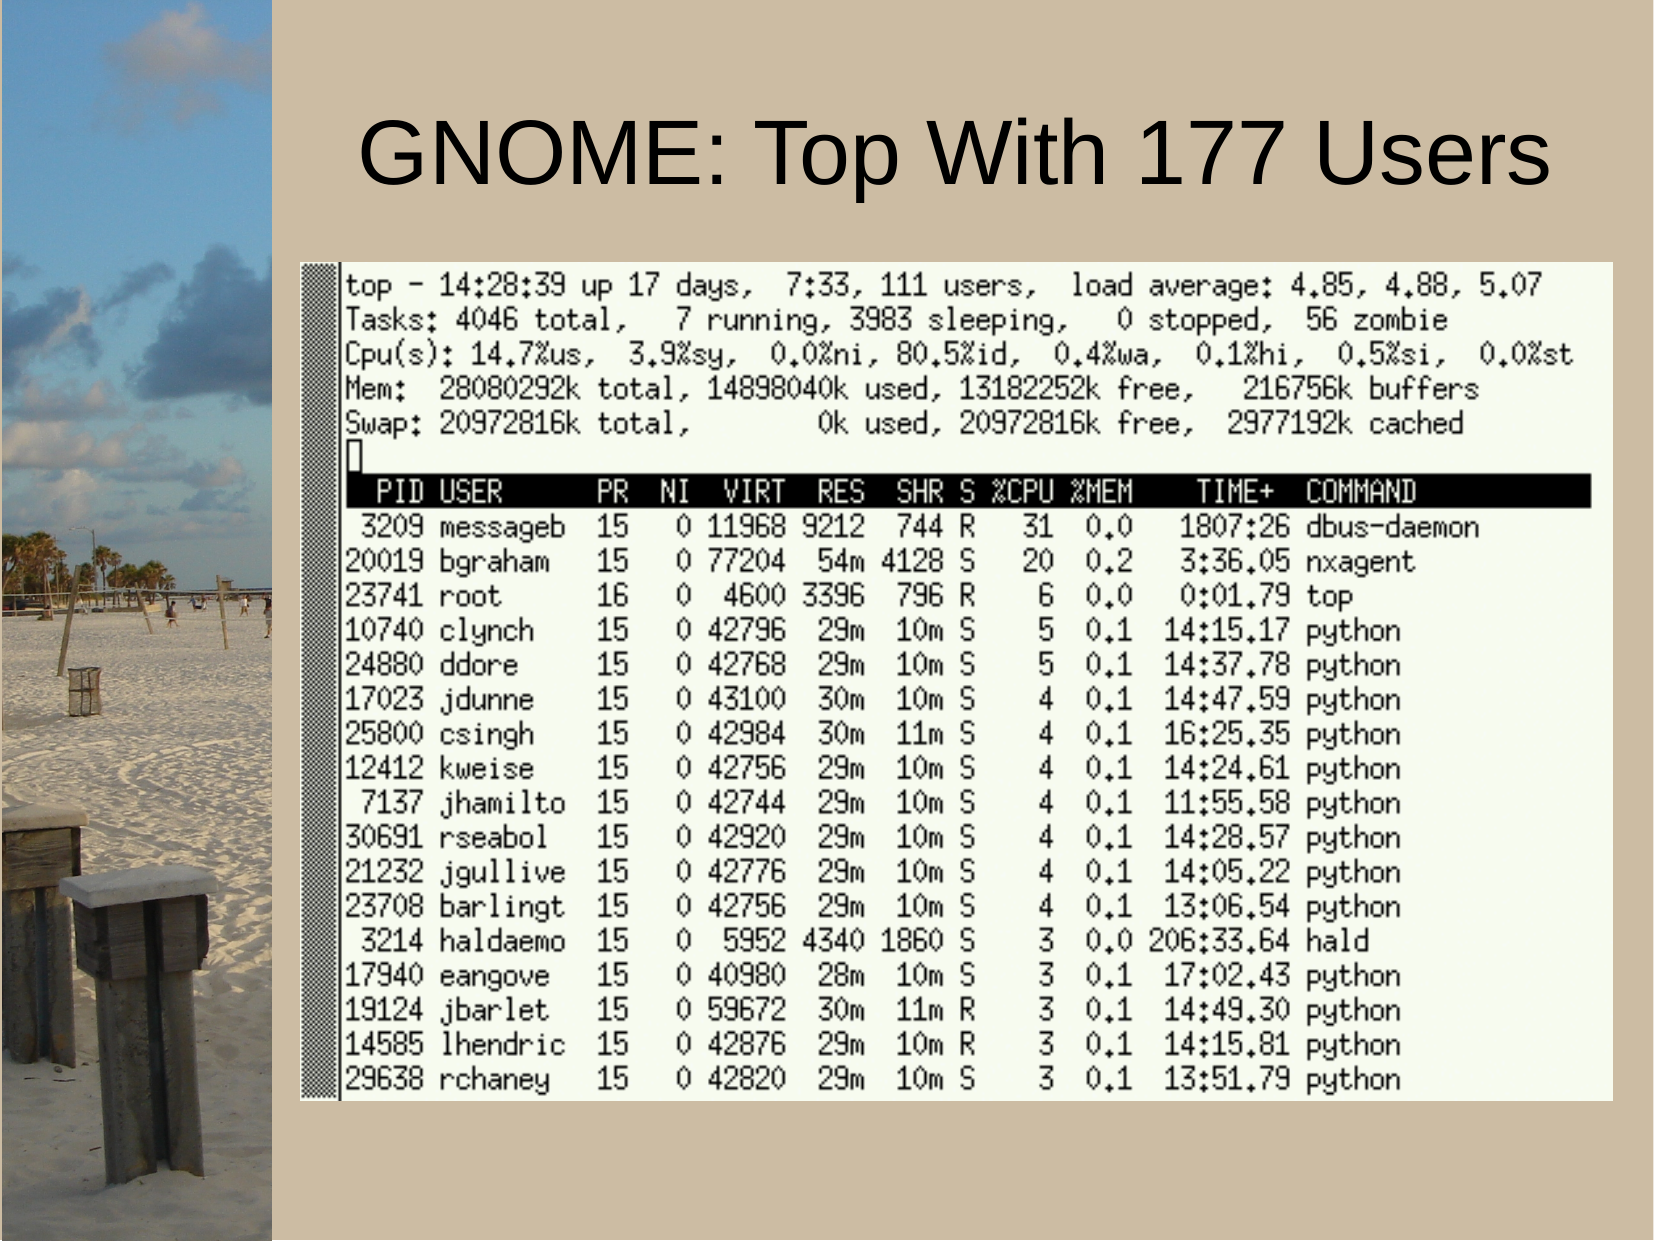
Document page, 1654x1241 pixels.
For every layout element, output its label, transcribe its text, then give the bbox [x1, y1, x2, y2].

picture [2, 0, 272, 1241]
picture [300, 262, 1613, 1101]
title GNOME: Top With 177 Users [300, 49, 1613, 257]
